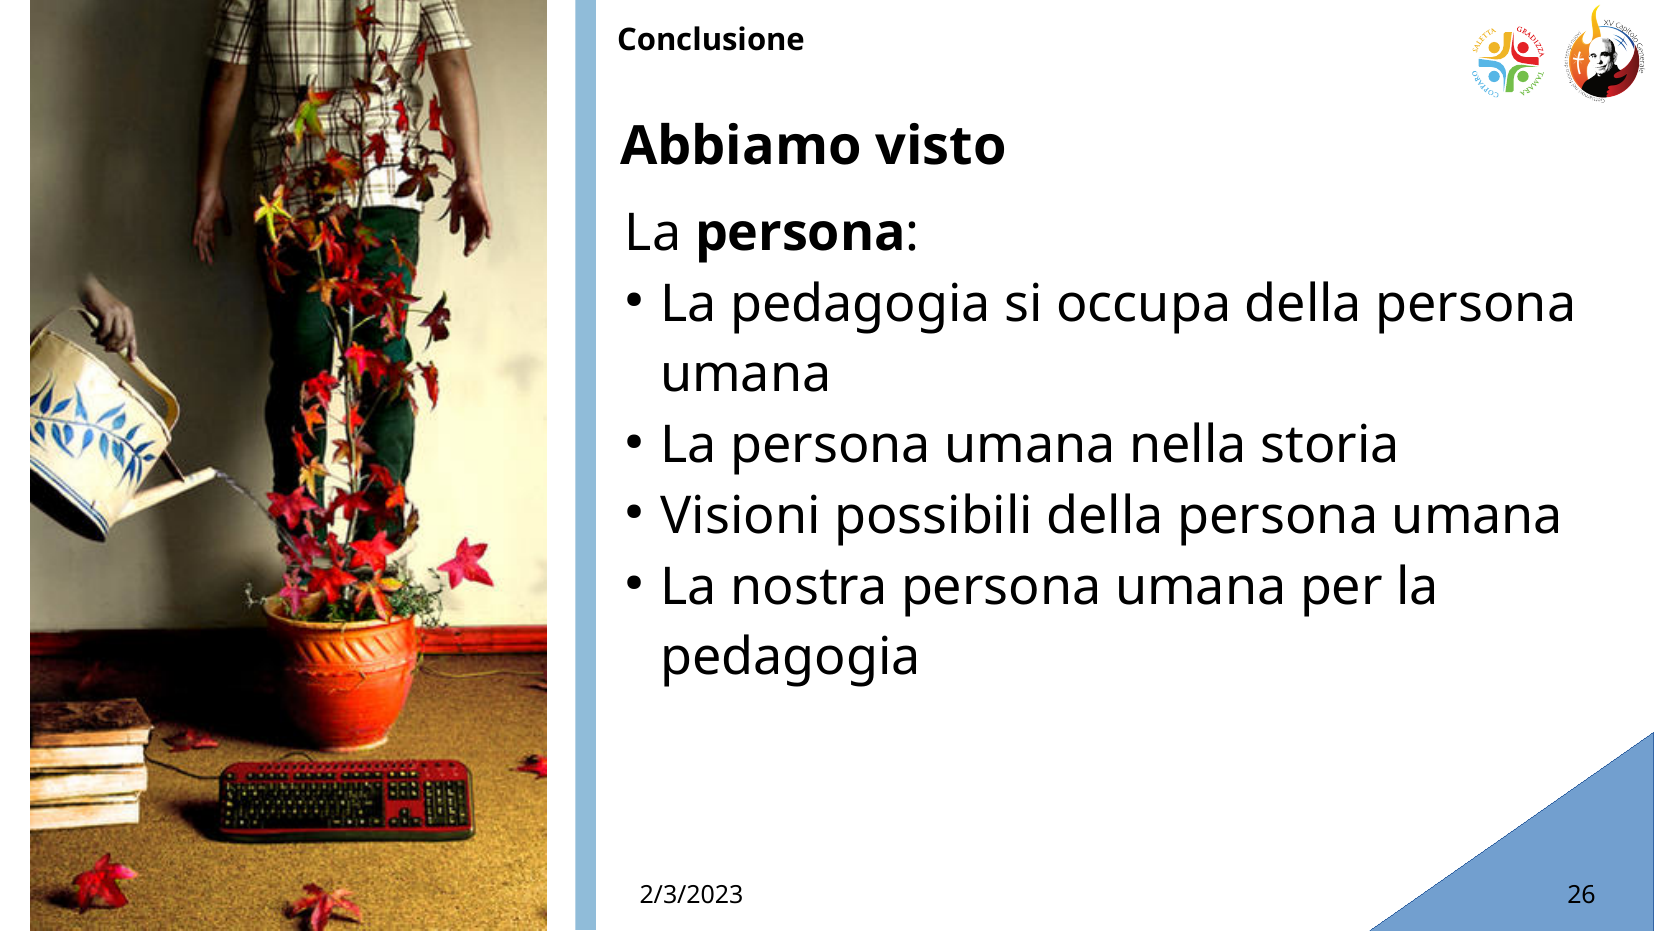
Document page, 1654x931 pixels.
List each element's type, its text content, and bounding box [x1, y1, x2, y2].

text_box Conclusione [602, 9, 1335, 63]
picture [1563, 4, 1646, 103]
title Abbiamo visto [620, 106, 1617, 178]
picture [30, 0, 547, 931]
subtitle La persona: La pedagogia si occupa della persona umana La persona umana nella storia Visioni possibili della persona umana La nostra persona umana per la pedagogia [624, 194, 1602, 815]
